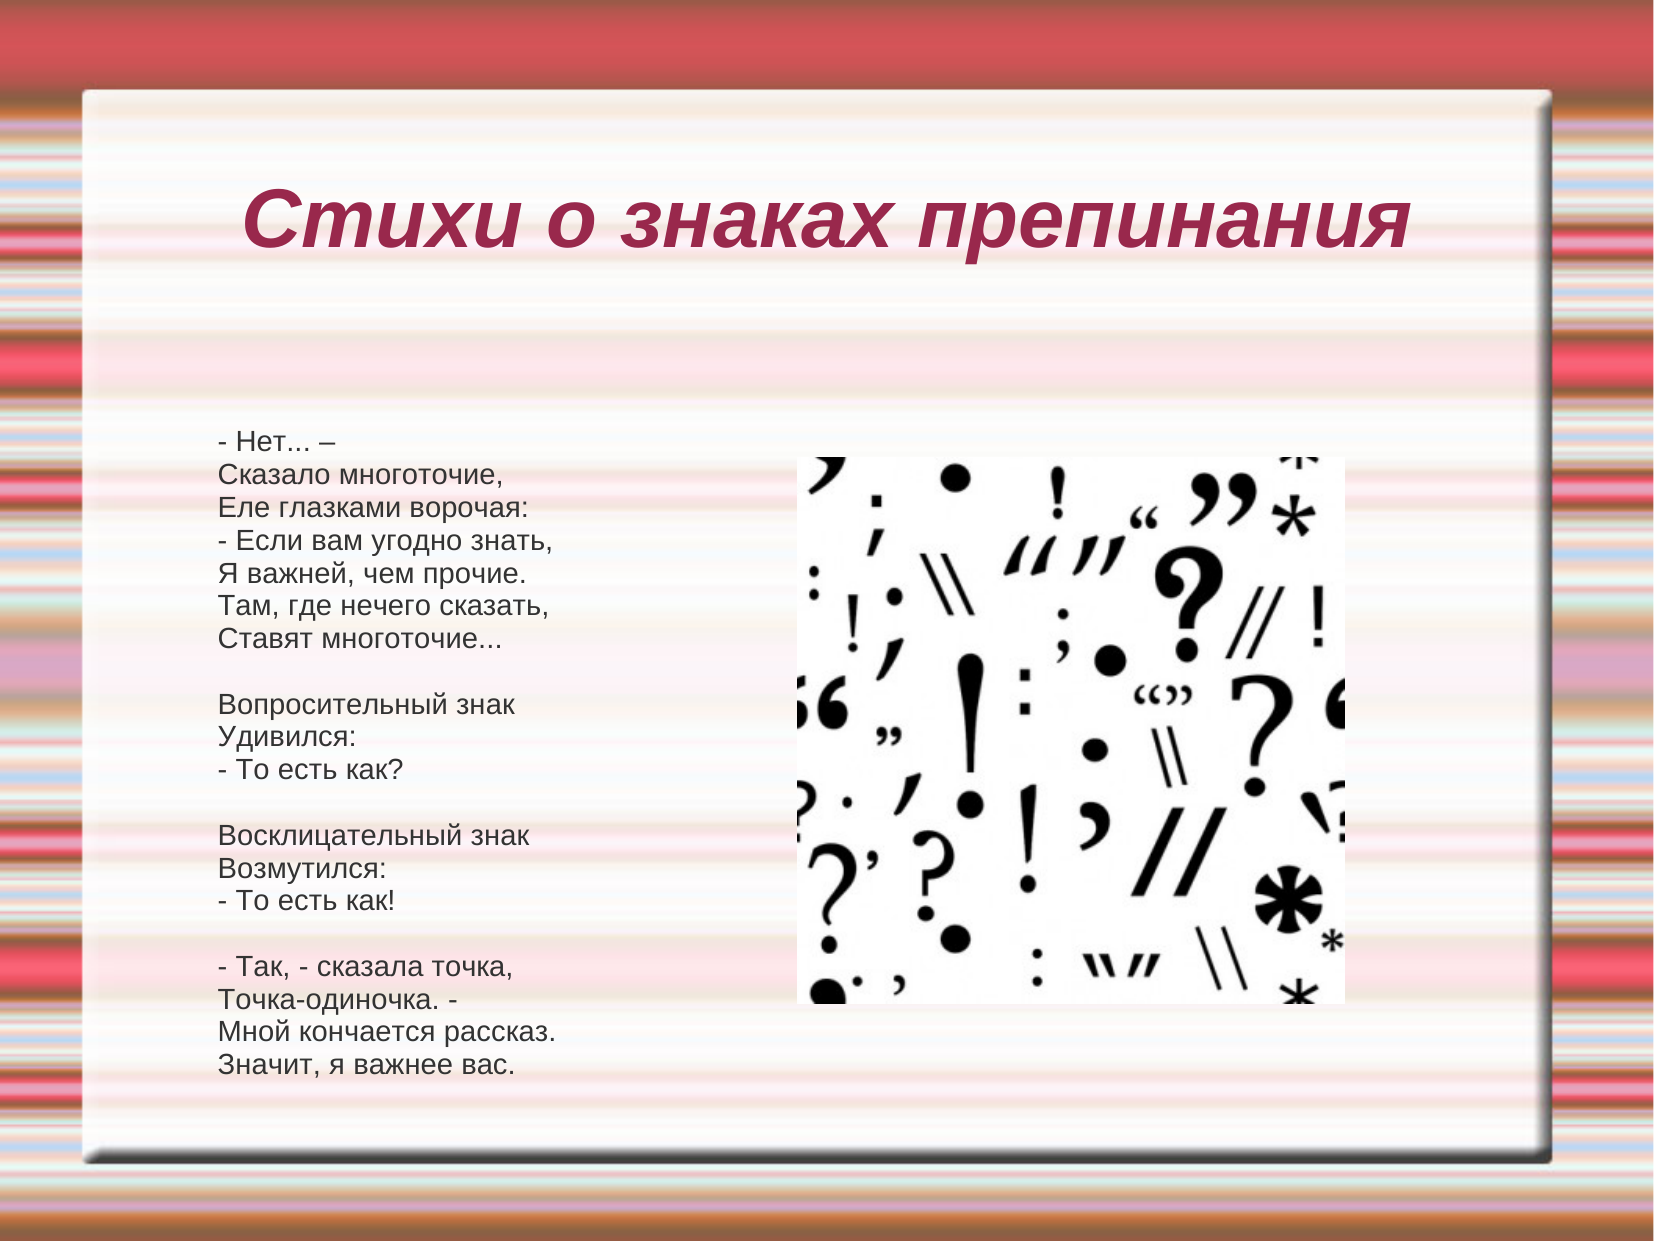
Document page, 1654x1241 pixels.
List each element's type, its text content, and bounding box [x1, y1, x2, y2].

title Стихи о знаках препинания [121, 114, 1534, 322]
list - Нет... – Сказало многоточие, Еле глазками ворочая: - Если вам угодно знать, Я важней, чем прочие. Там, где нечего сказать, Ставят многоточие... Вопросительный знак Удивился: - То есть как? Восклицательный знак Возмутился: - То есть как! - Так, - сказала точка, Точка-одиночка. - Мной кончается рассказ. Значит, я важнее вас. [134, 350, 650, 1133]
picture [0, 0, 1654, 1241]
